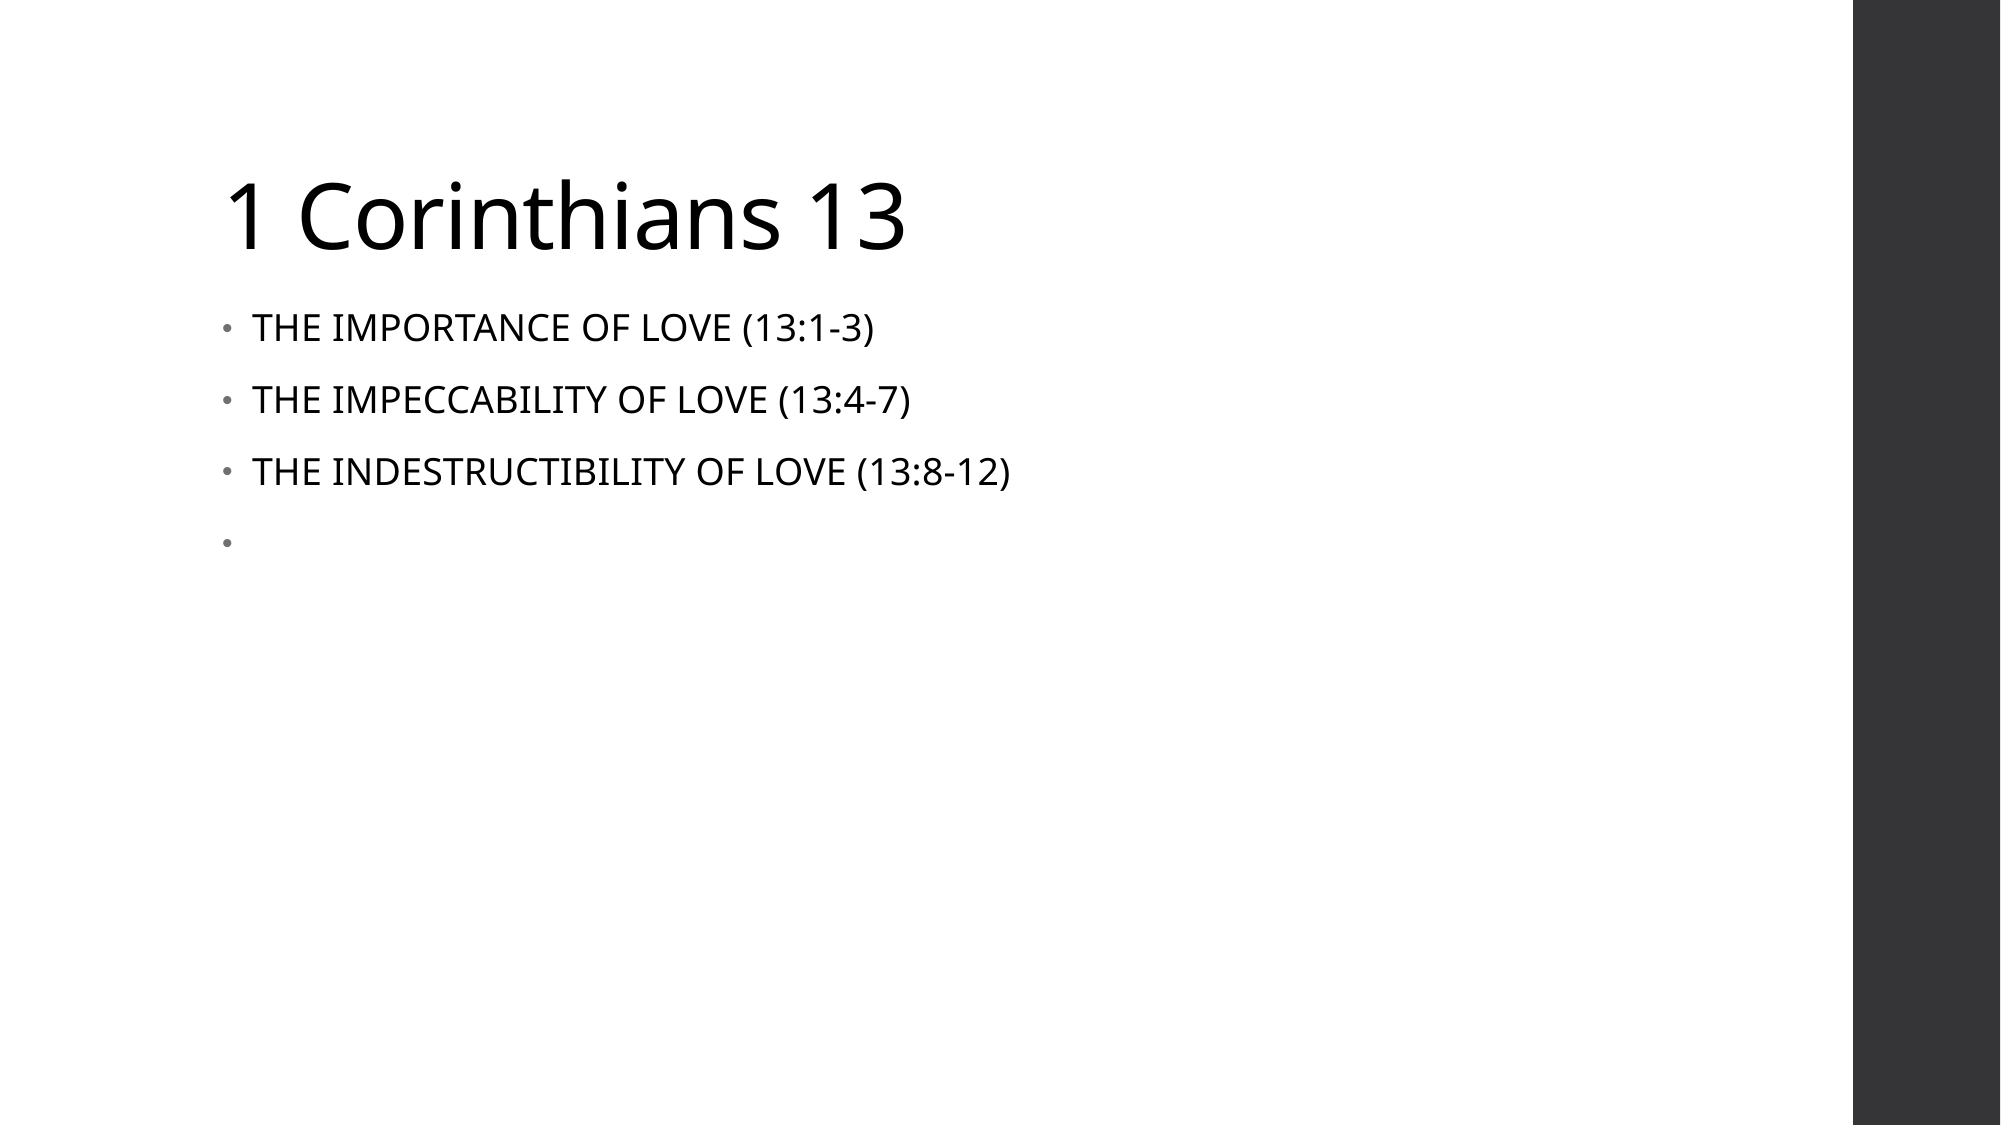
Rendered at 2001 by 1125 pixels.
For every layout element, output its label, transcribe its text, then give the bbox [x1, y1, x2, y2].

list THE IMPORTANCE OF LOVE (13:1-3) THE IMPECCABILITY OF LOVE (13:4-7) THE INDESTRUCTIBILITY OF LOVE (13:8-12) [206, 299, 1617, 1014]
title 1 Corinthians 13 [206, 60, 1797, 278]
